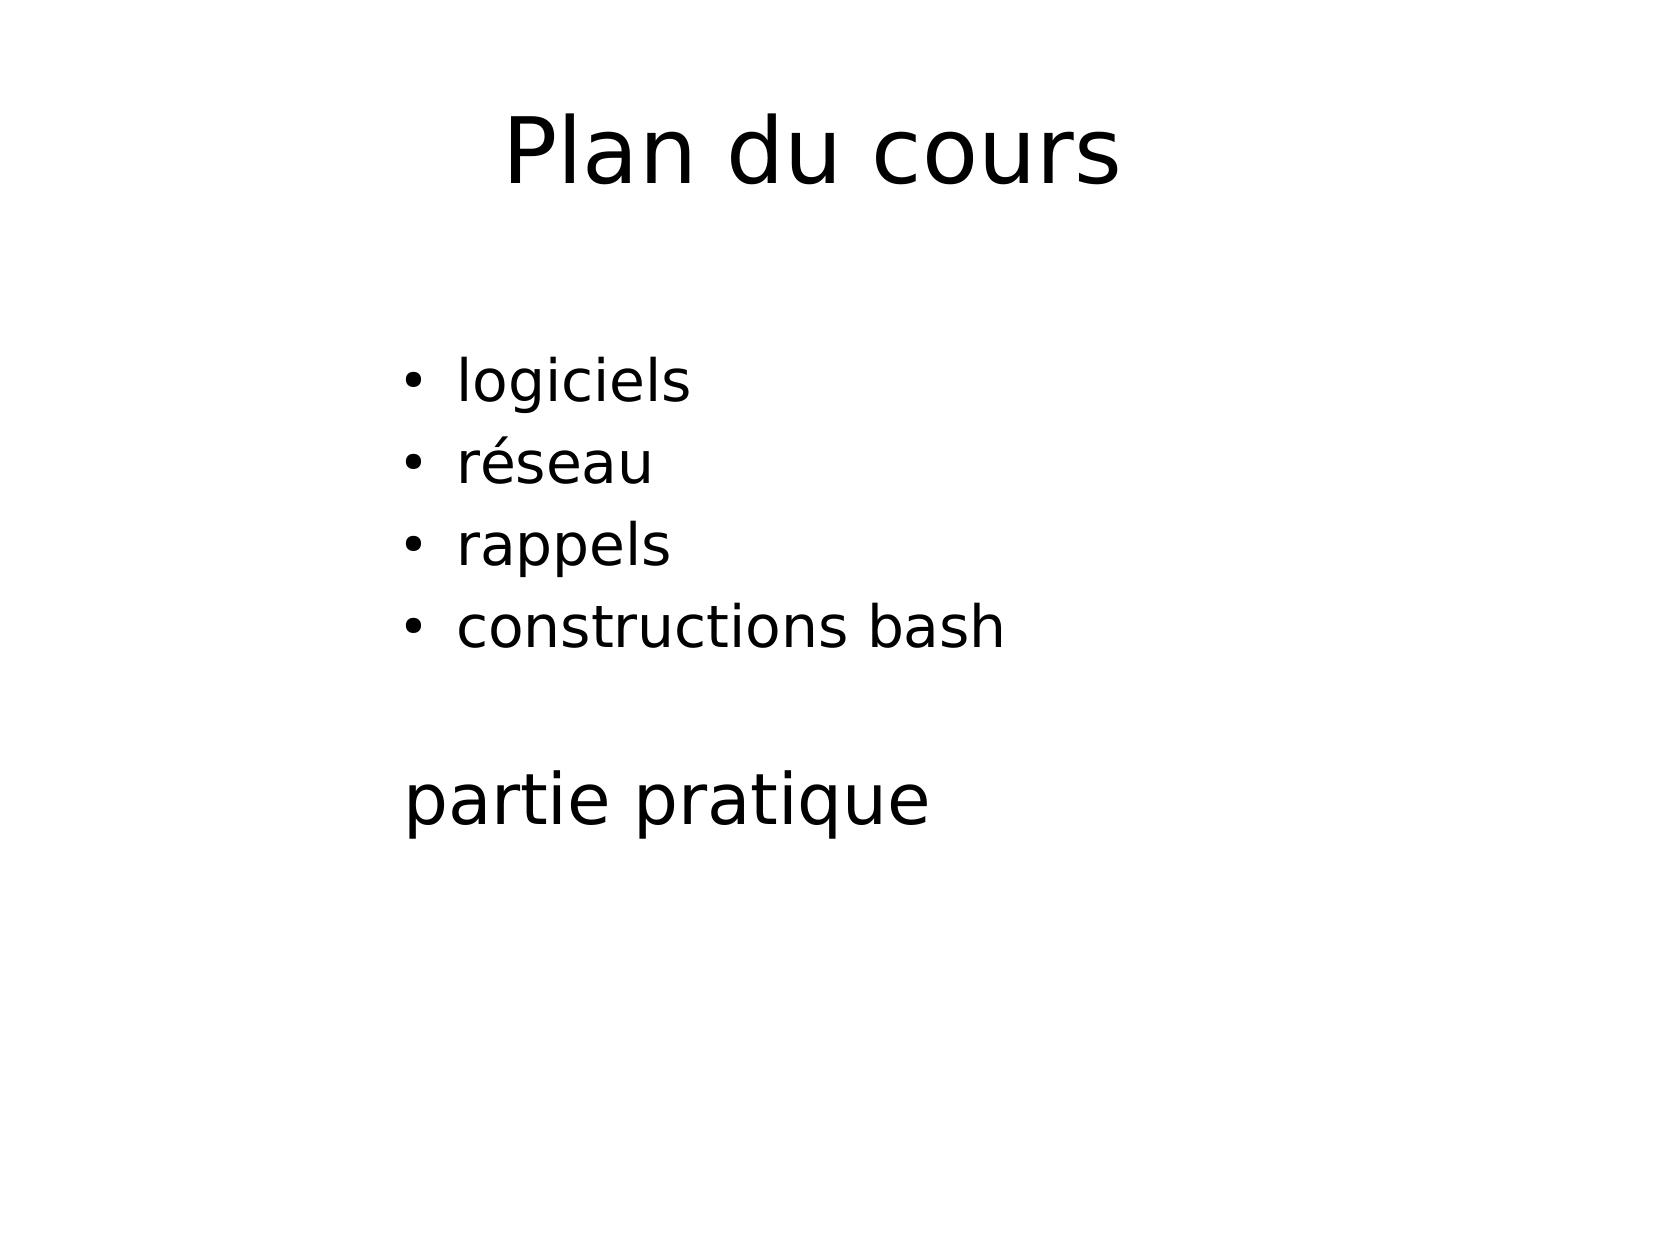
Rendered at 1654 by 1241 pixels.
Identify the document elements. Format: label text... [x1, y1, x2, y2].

list logiciels réseau rappels constructions bash partie pratique [370, 242, 1570, 1094]
title Plan du cours [121, 87, 1504, 213]
